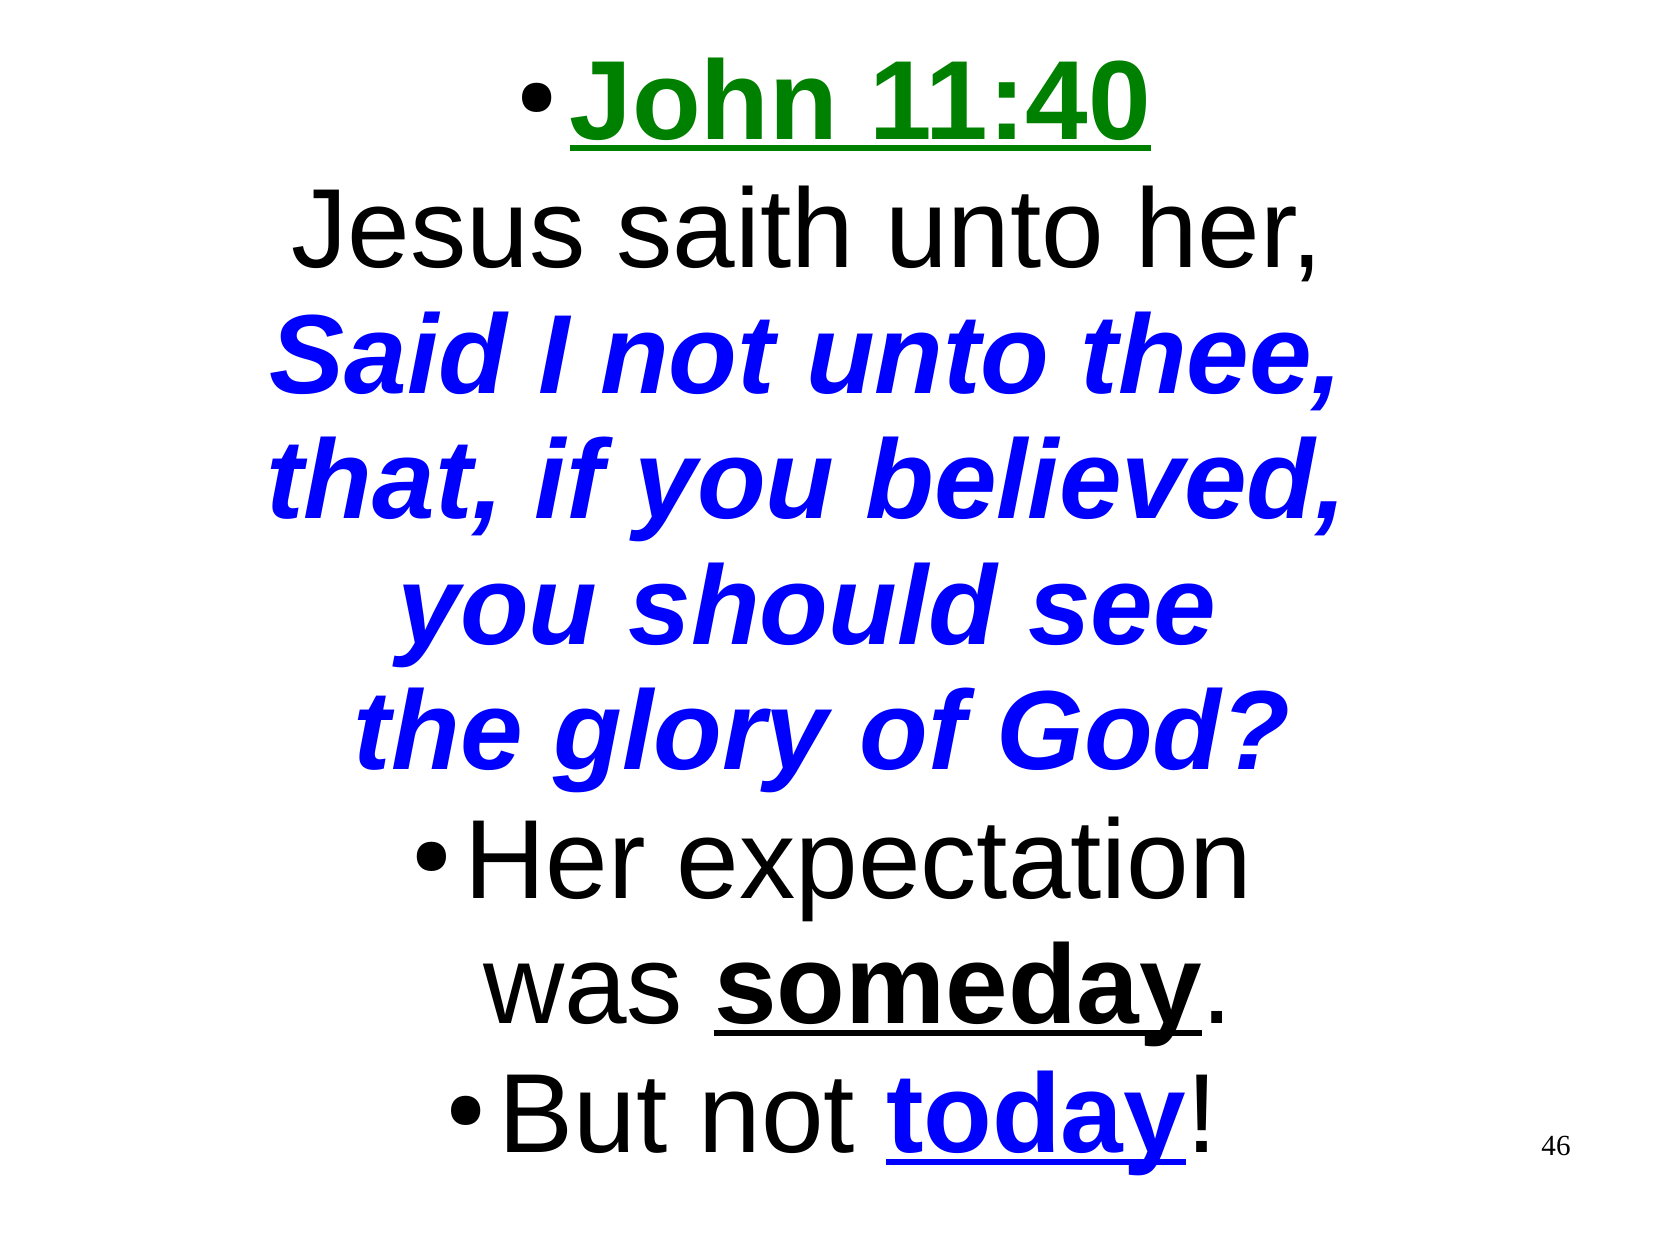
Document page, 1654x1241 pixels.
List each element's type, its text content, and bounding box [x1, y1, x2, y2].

list John 11:40 Jesus saith unto her, Said I not unto thee, that, if you believed, you should see the glory of God? Her expectation was someday. But not today! [37, 37, 1613, 1238]
